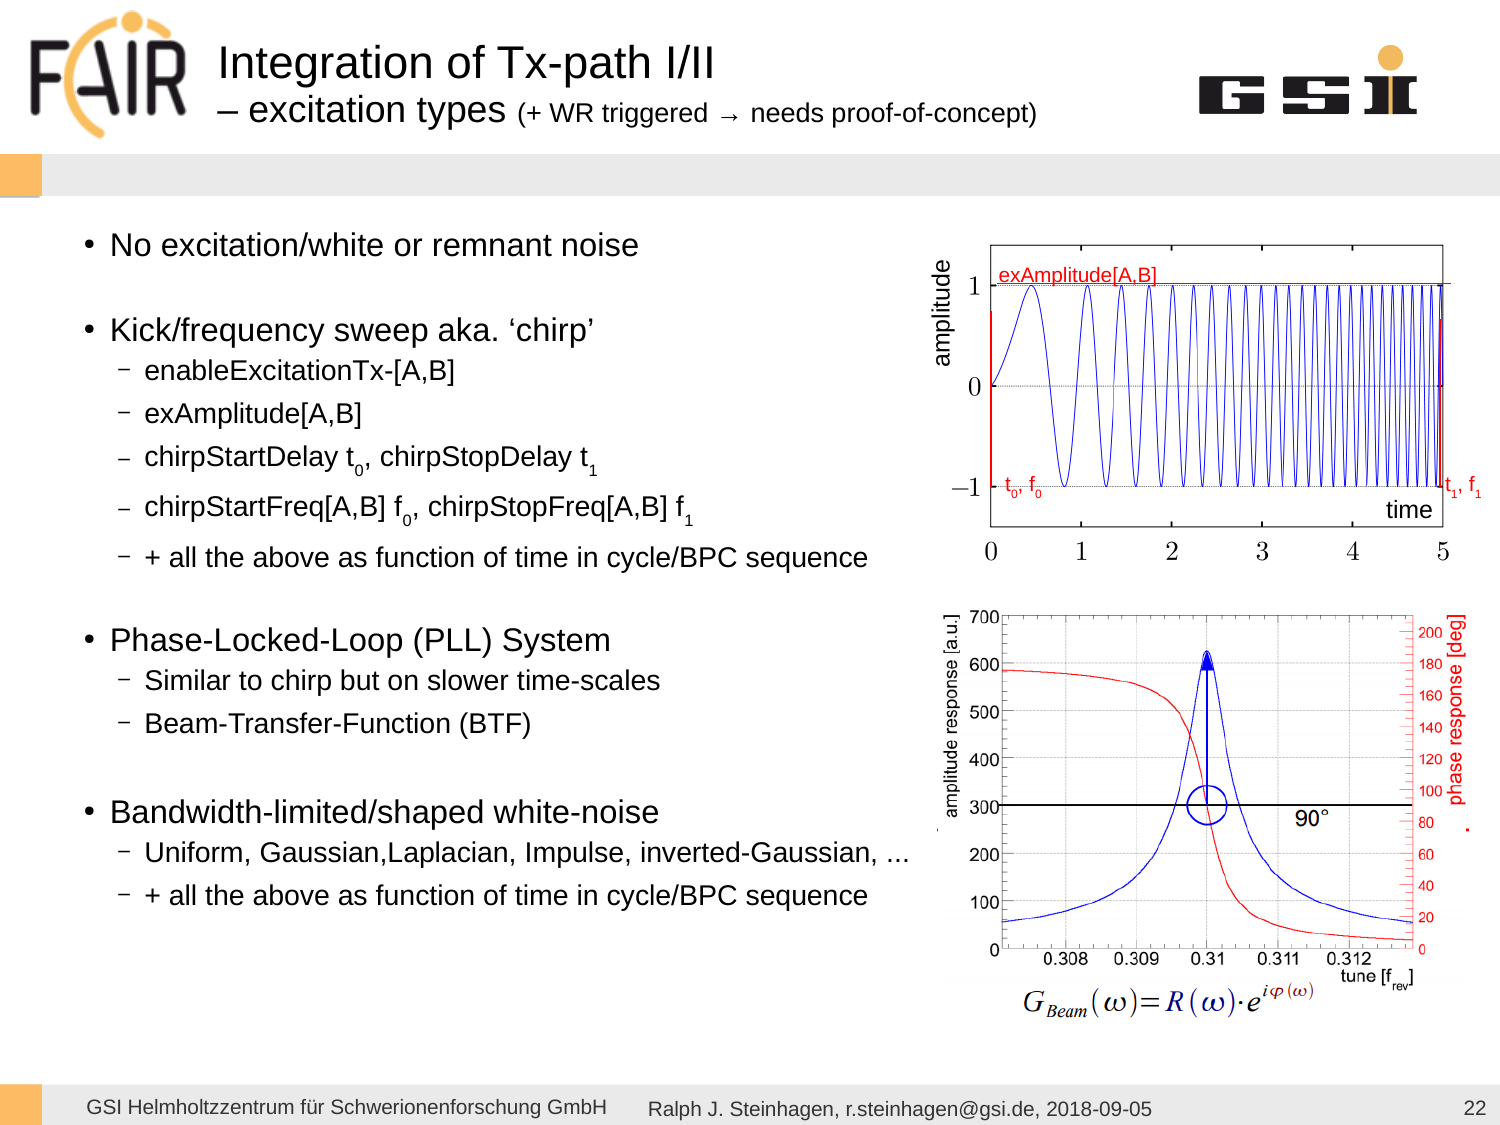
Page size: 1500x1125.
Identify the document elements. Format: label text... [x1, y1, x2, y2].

text_box amplitude [919, 244, 963, 383]
list No excitation/white or remnant noise Kick/frequency sweep aka. ‘chirp’ enableExcitationTx-[A,B] exAmplitude[A,B] chirpStartDelay t0, chirpStopDelay t1 chirpStartFreq[A,B] f0, chirpStopFreq[A,B] f1 + all the above as function of time in cycle/BPC sequence Phase-Locked-Loop (PLL) System Similar to chirp but on slower time-scales Beam-Transfer-Function (BTF) Bandwidth-limited/shaped white-noise Uniform, Gaussian,Laplacian, Impulse, inverted-Gaussian, ... + all the above as function of time in cycle/BPC sequence [75, 226, 1425, 1050]
text_box time [1371, 488, 1449, 531]
text_box exAmplitude[A,B] [983, 256, 1220, 295]
picture [937, 608, 1469, 1022]
picture [30, 9, 187, 141]
text_box t1, f1 [1430, 465, 1500, 509]
title Integration of Tx-path I/II – excitation types (+ WR triggered → needs proof-of-concept) [217, 20, 1109, 147]
text_box t0, f0 [990, 465, 1063, 509]
picture [945, 226, 1451, 570]
picture [1197, 42, 1419, 117]
